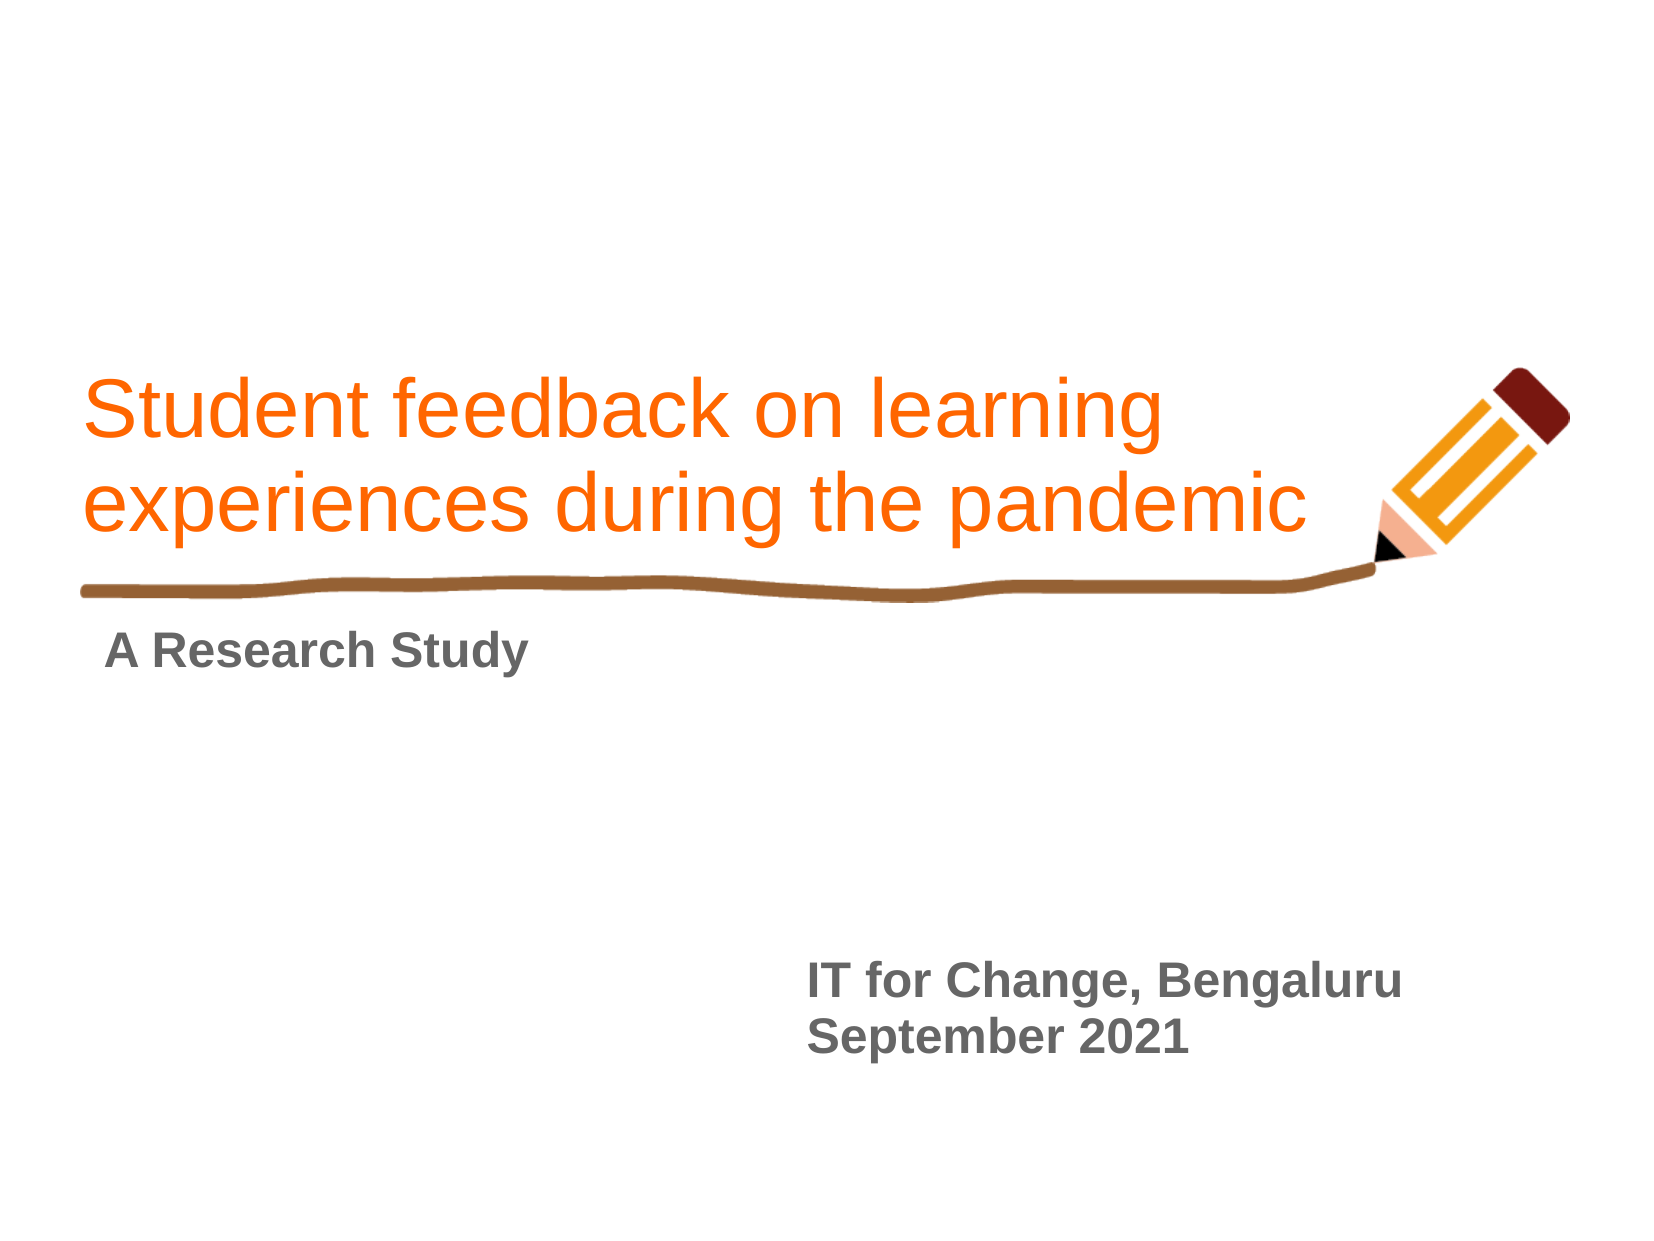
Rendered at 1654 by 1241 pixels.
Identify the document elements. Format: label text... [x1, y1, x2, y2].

text_box A Research Study [88, 615, 586, 742]
text_box IT for Change, Bengaluru September 2021 [791, 945, 1516, 1072]
picture [80, 367, 1570, 603]
title Student feedback on learning experiences during the pandemic [82, 352, 1379, 560]
